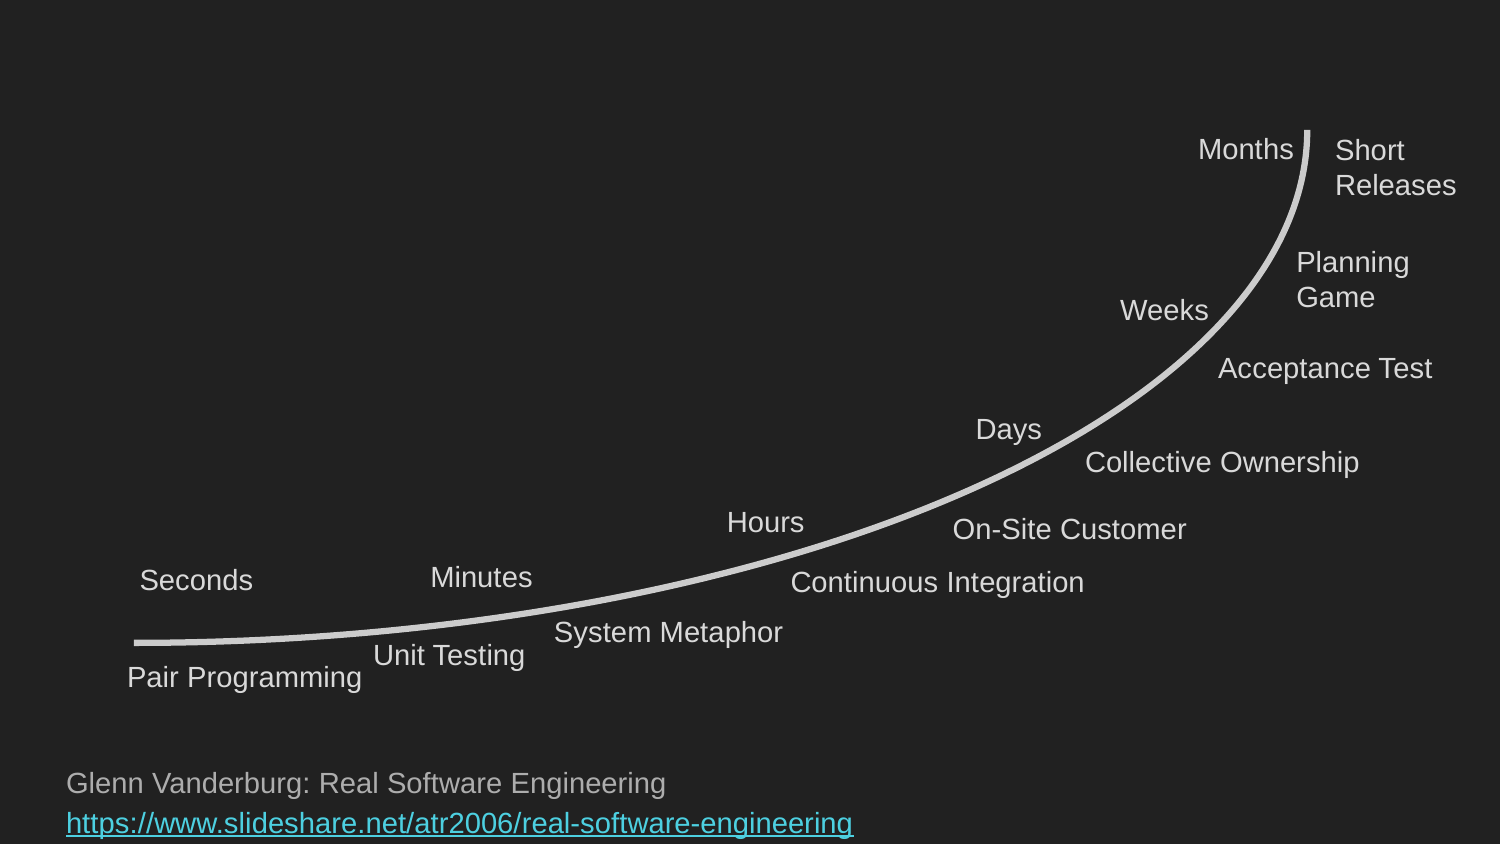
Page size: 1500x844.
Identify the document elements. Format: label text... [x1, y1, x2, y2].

text_box Hours [711, 488, 885, 567]
text_box Short Releases [1319, 116, 1500, 216]
text_box Pair Programming [112, 642, 402, 721]
text_box Weeks [1105, 276, 1279, 355]
text_box Seconds [124, 546, 369, 646]
text_box Collective Ownership [1070, 428, 1392, 507]
text_box Unit Testing [358, 621, 603, 699]
text_box Minutes [415, 543, 617, 622]
text_box Acceptance Test [1203, 334, 1482, 412]
text_box Months [1183, 115, 1327, 194]
text_box Days [960, 395, 1105, 474]
text_box System Metaphor [538, 597, 829, 676]
text_box Planning Game [1281, 228, 1476, 328]
list Glenn Vanderburg: Real Software Engineering https://www.slideshare.net/atr2006/real-software-engineering [51, 743, 1036, 844]
text_box On-Site Customer [937, 495, 1260, 574]
text_box Continuous Integration [775, 548, 1118, 627]
